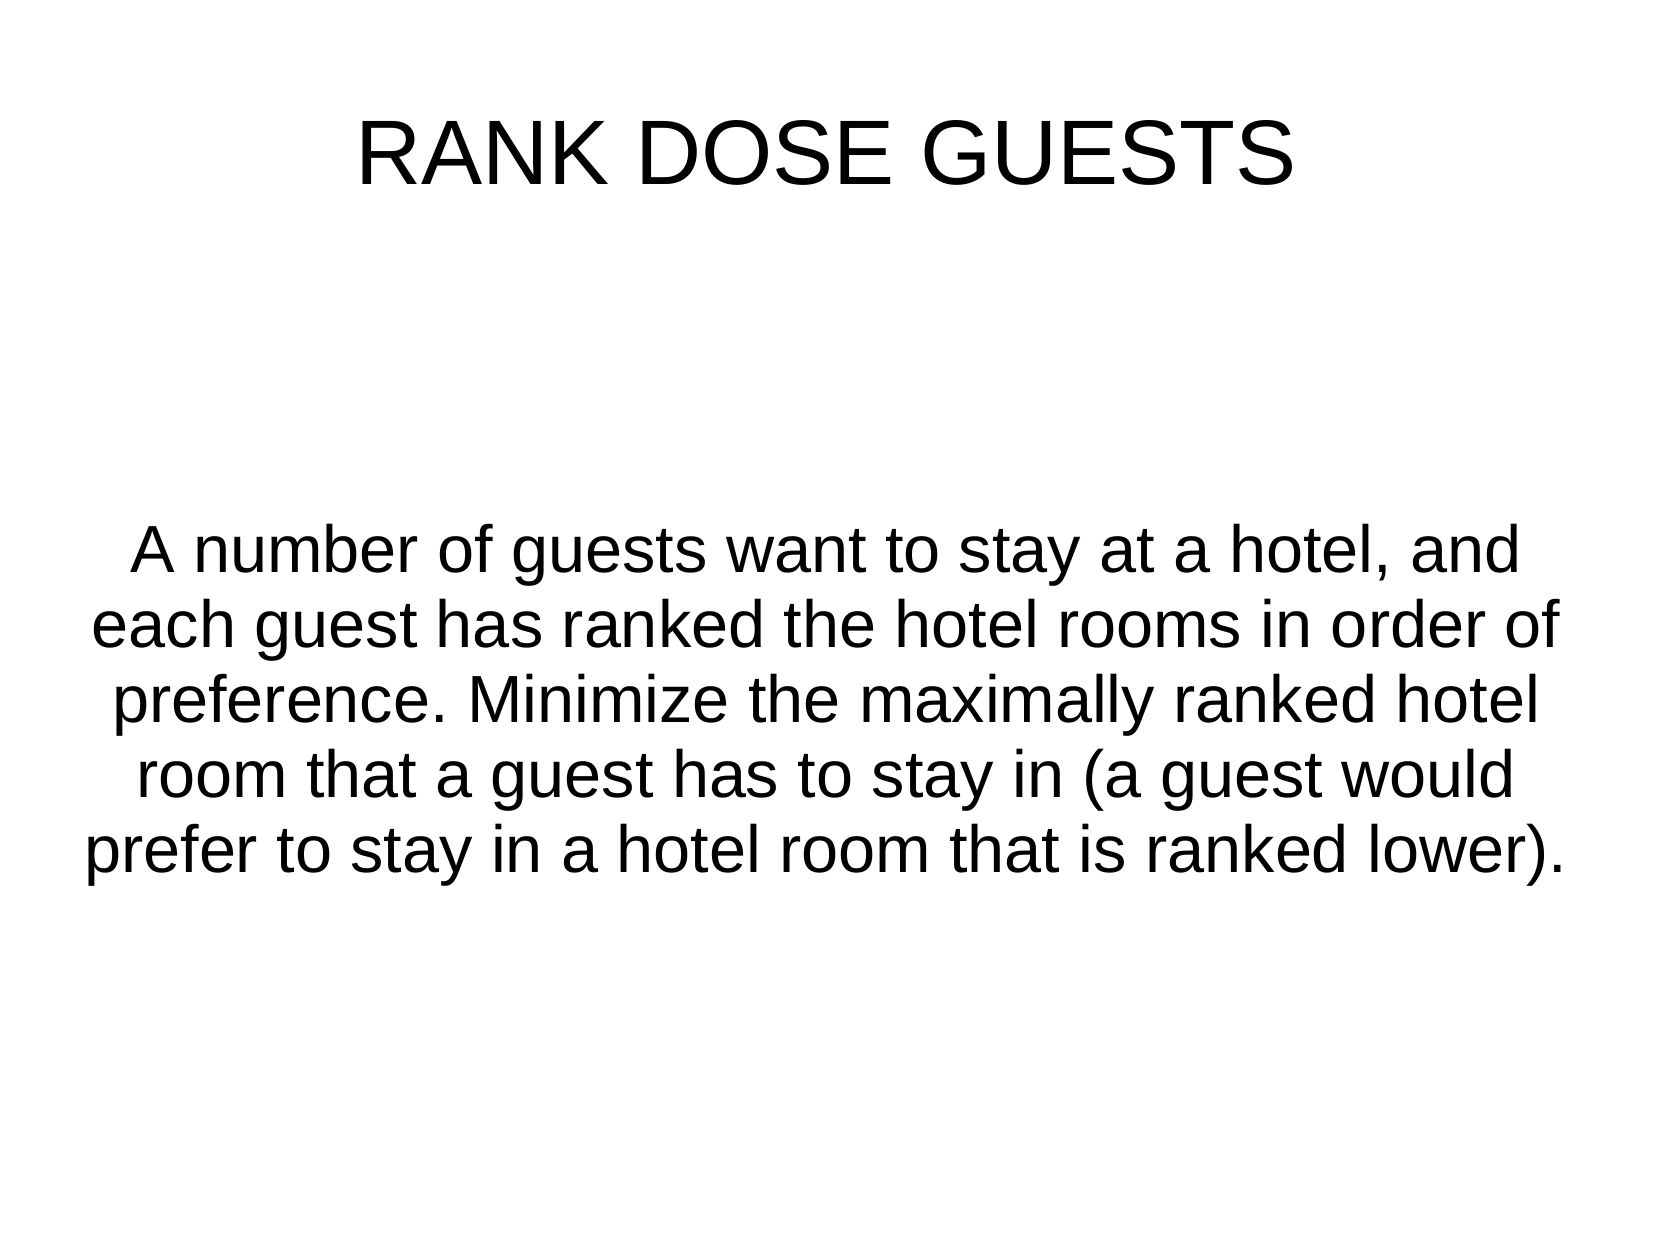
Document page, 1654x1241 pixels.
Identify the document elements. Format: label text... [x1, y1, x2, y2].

subtitle A number of guests want to stay at a hotel, and each guest has ranked the hotel rooms in order of preference. Minimize the maximally ranked hotel room that a guest has to stay in (a guest would prefer to stay in a hotel room that is ranked lower). [82, 297, 1571, 1102]
title RANK DOSE GUESTS [82, 56, 1571, 250]
